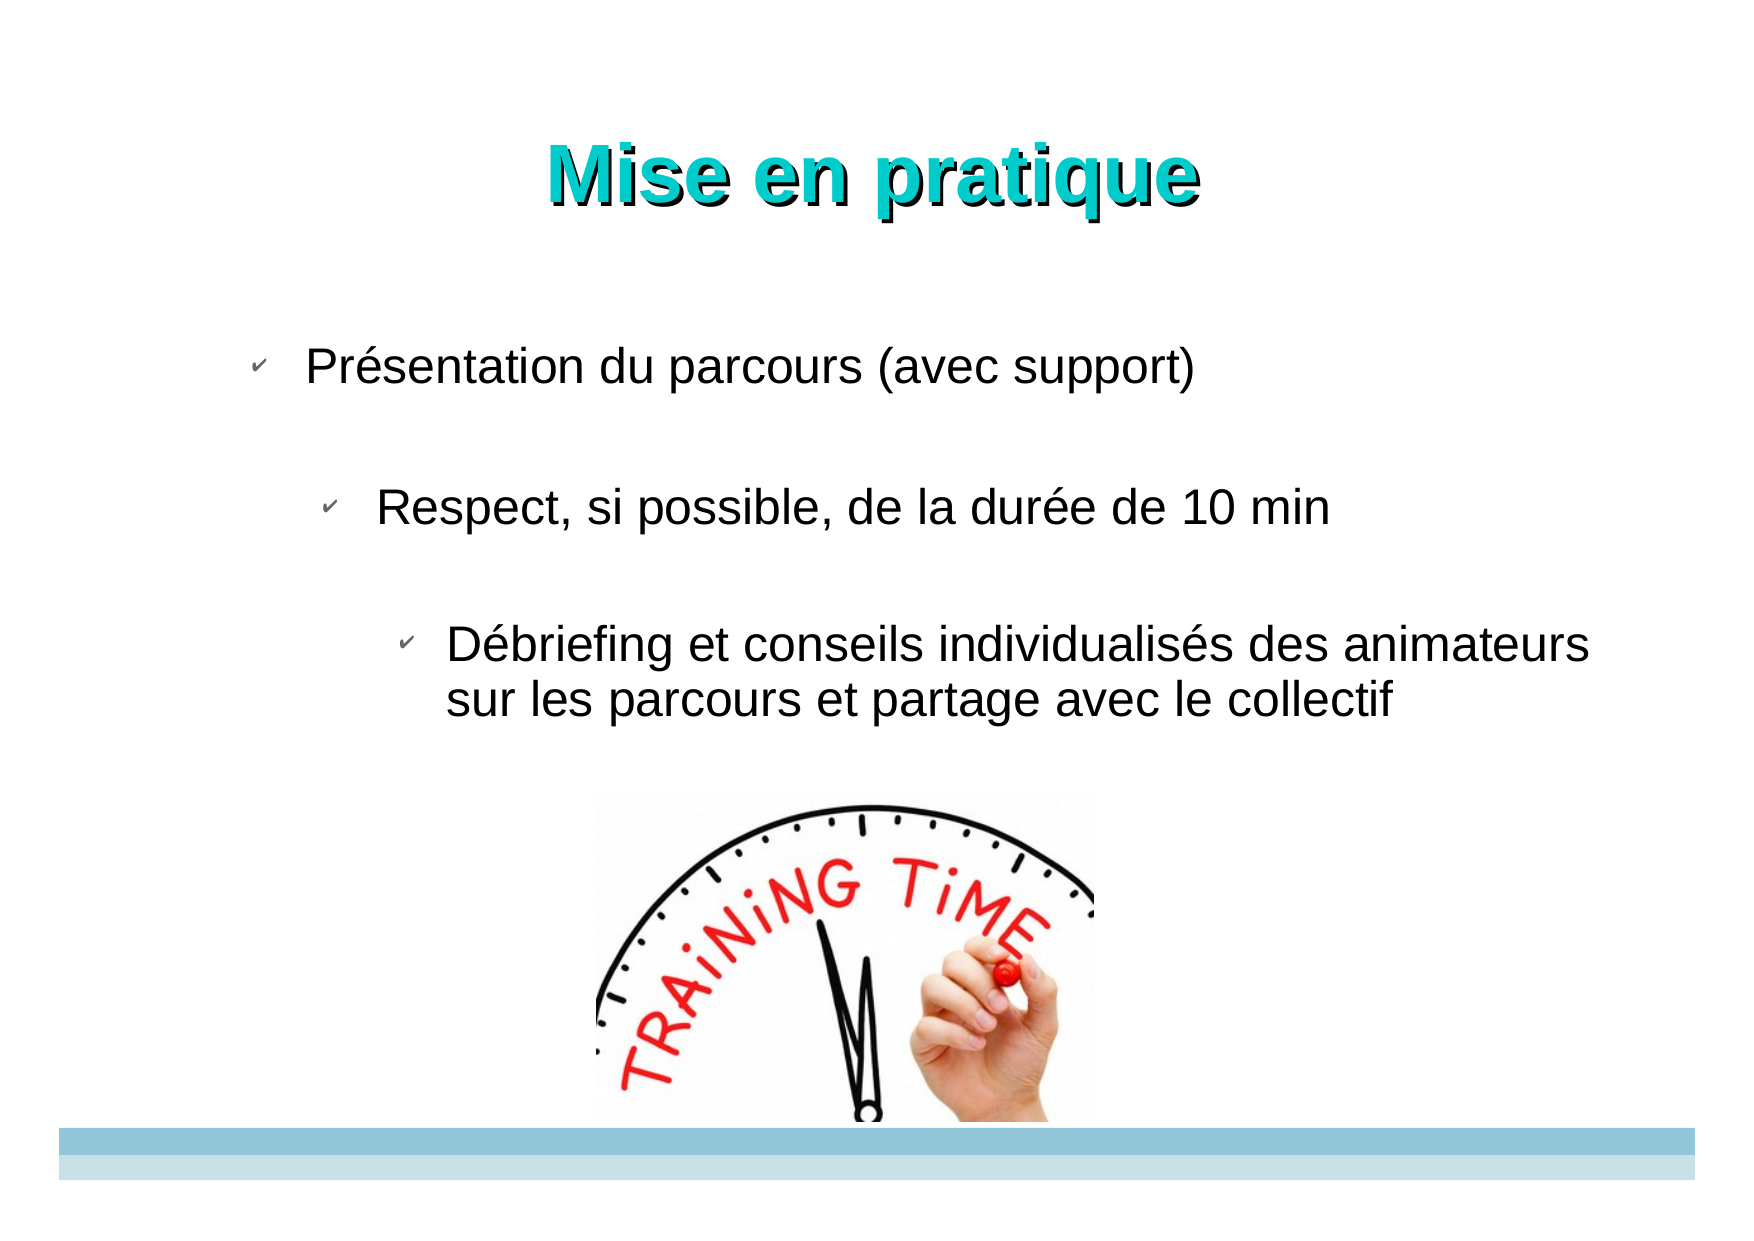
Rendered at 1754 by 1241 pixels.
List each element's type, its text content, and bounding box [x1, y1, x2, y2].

picture [596, 790, 1094, 1122]
list Présentation du parcours (avec support) Respect, si possible, de la durée de 10 min Débriefing et conseils individualisés des animateurs sur les parcours et partage avec le collectif [234, 338, 1600, 784]
title Mise en pratique [136, 79, 1610, 268]
